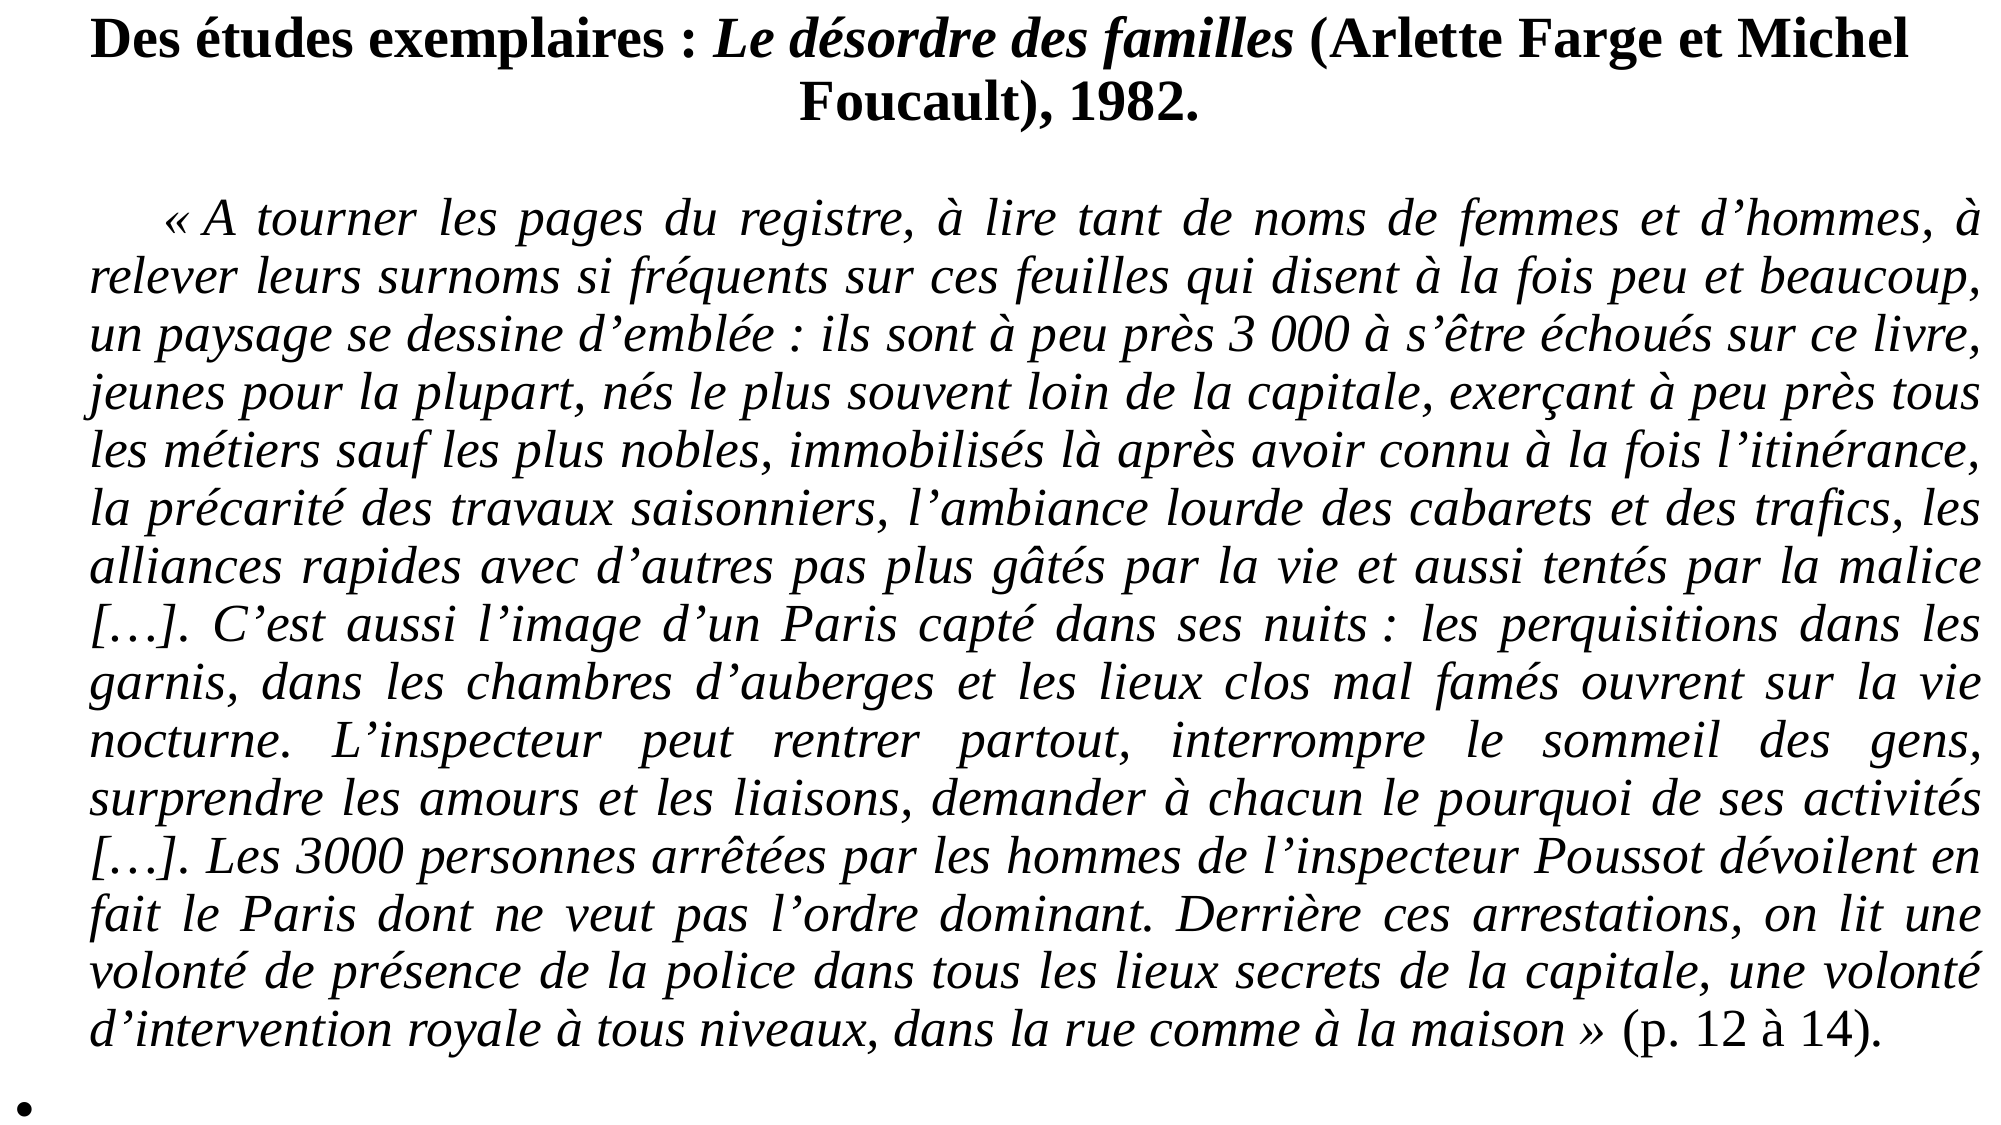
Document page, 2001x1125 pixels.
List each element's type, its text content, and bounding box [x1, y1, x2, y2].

list « A tourner les pages du registre, à lire tant de noms de femmes et d’hommes, à relever leurs surnoms si fréquents sur ces feuilles qui disent à la fois peu et beaucoup, un paysage se dessine d’emblée : ils sont à peu près 3 000 à s’être échoués sur ce livre, jeunes pour la plupart, nés le plus souvent loin de la capitale, exerçant à peu près tous les métiers sauf les plus nobles, immobilisés là après avoir connu à la fois l’itinérance, la précarité des travaux saisonniers, l’ambiance lourde des cabarets et des trafics, les alliances rapides avec d’autres pas plus gâtés par la vie et aussi tentés par la malice […]. C’est aussi l’image d’un Paris capté dans ses nuits : les perquisitions dans les garnis, dans les chambres d’auberges et les lieux clos mal famés ouvrent sur la vie nocturne. L’inspecteur peut rentrer partout, interrompre le sommeil des gens, surprendre les amours et les liaisons, demander à chacun le pourquoi de ses activités […]. Les 3000 personnes arrêtées par les hommes de l’inspecteur Poussot dévoilent en fait le Paris dont ne veut pas l’ordre dominant. Derrière ces arrestations, on lit une volonté de présence de la police dans tous les lieux secrets de la capitale, une volonté d’intervention royale à tous niveaux, dans la rue comme à la maison » (p. 12 à 14). [0, 182, 2000, 1125]
title Des études exemplaires : Le désordre des familles (Arlette Farge et Michel Foucault), 1982. [0, 0, 2000, 140]
